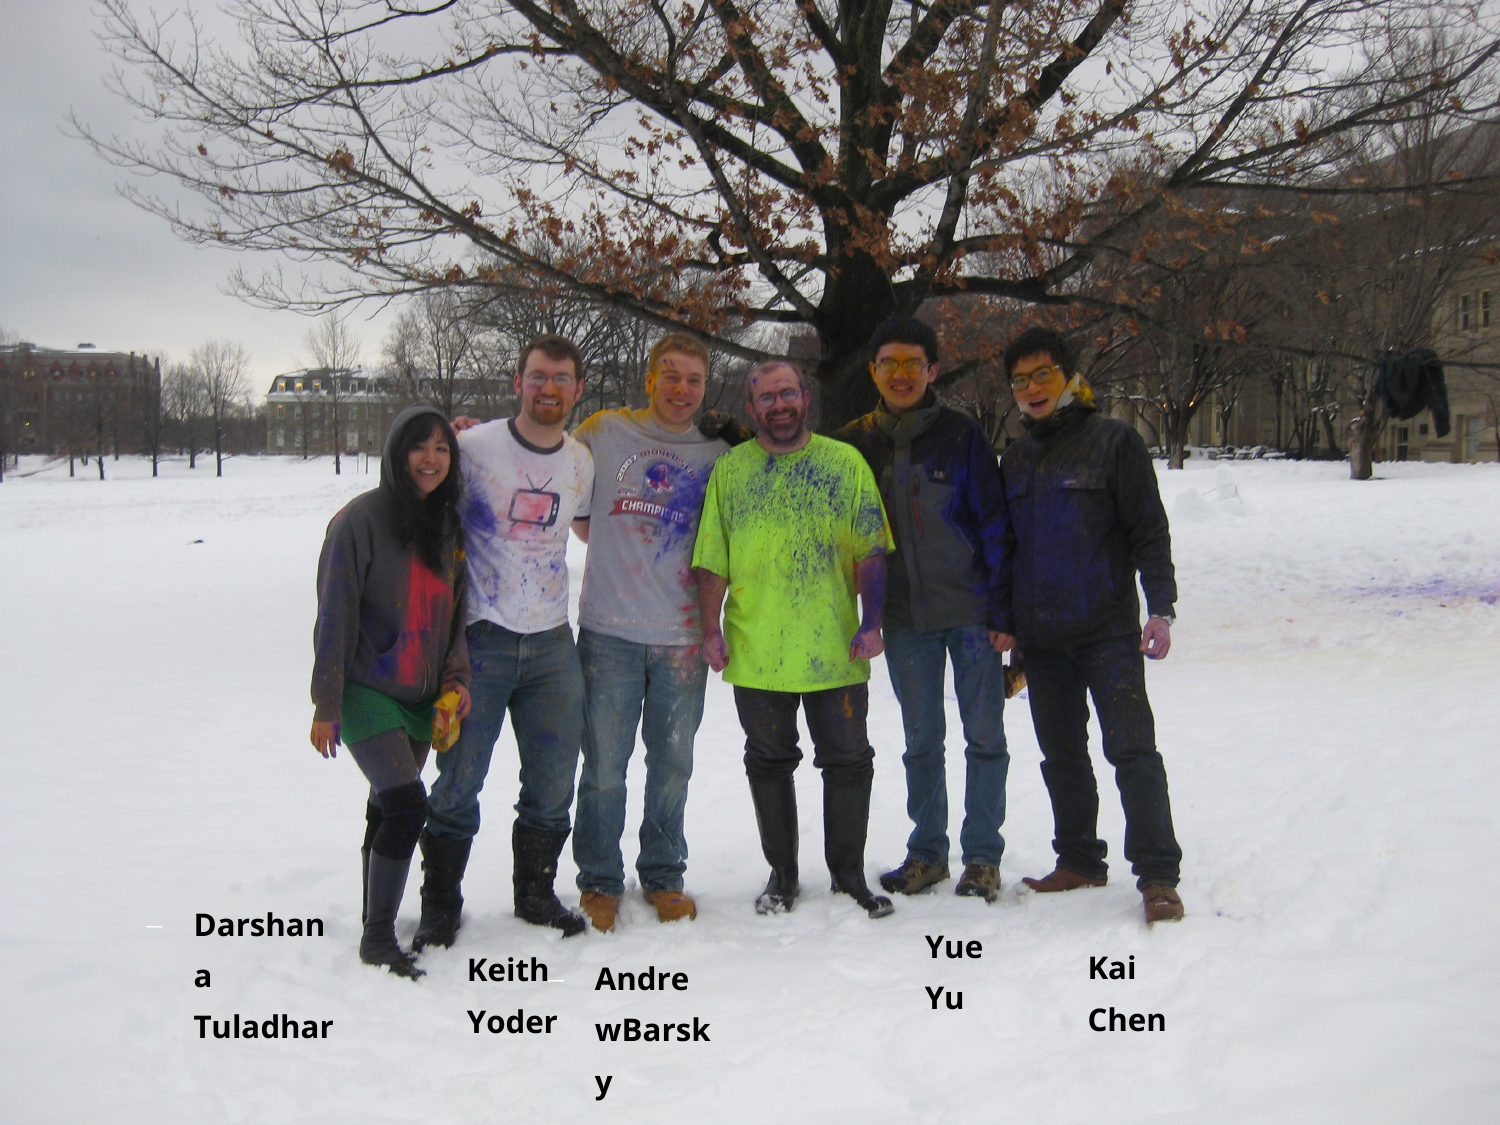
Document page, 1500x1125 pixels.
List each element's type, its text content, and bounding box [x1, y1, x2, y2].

text_box Kai Chen [965, 937, 1170, 1007]
text_box Yue Yu [802, 916, 999, 985]
picture [0, 0, 1500, 1125]
text_box Keith Yoder [345, 939, 567, 1009]
text_box Darshana Tuladhar [71, 894, 343, 964]
text_box AndrewBarsky [522, 948, 712, 1018]
text_box AndrewBarsky [473, 1009, 518, 1018]
